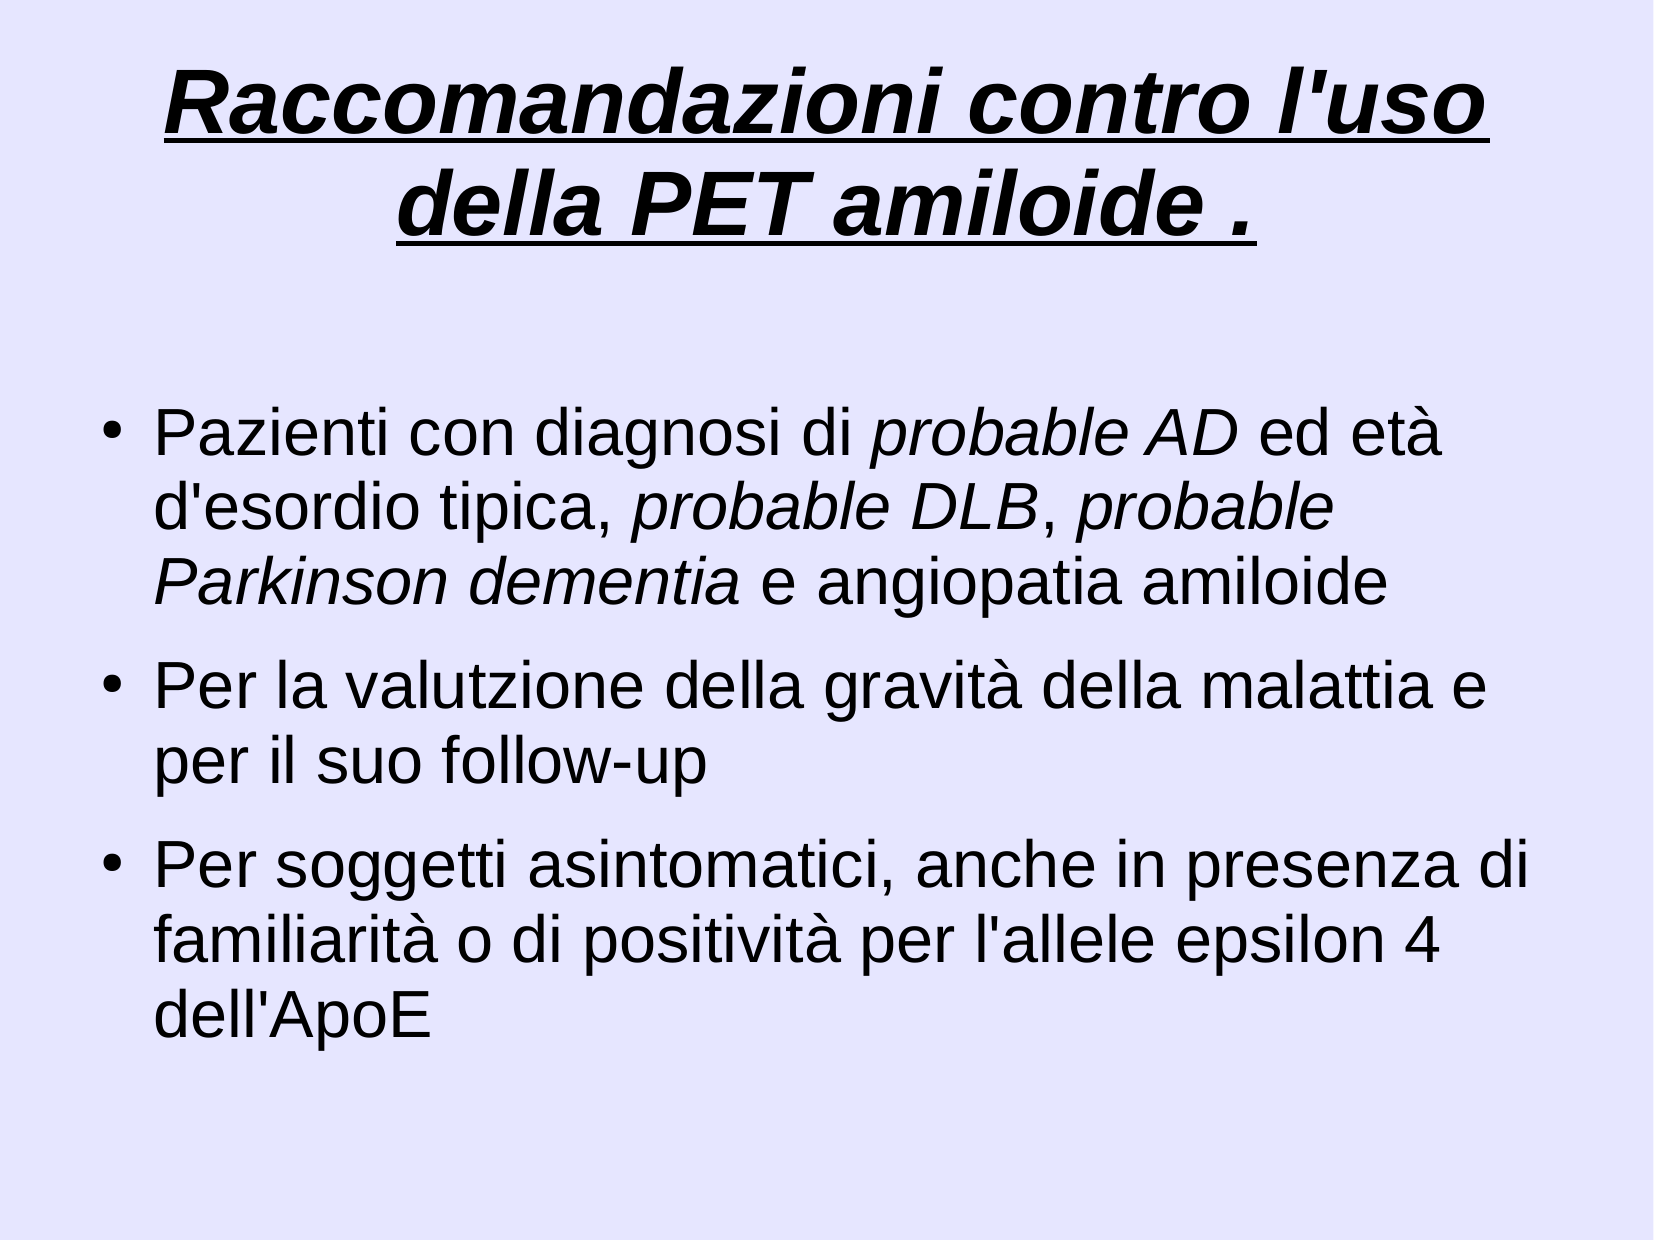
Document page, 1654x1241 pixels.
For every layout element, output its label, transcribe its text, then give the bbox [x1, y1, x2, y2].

list Pazienti con diagnosi di probable AD ed età d'esordio tipica, probable DLB, probable Parkinson dementia e angiopatia amiloide Per la valutzione della gravità della malattia e per il suo follow-up Per soggetti asintomatici, anche in presenza di familiarità o di positività per l'allele epsilon 4 dell'ApoE [82, 290, 1571, 1157]
title Raccomandazioni contro l'uso della PET amiloide . [82, 49, 1571, 257]
